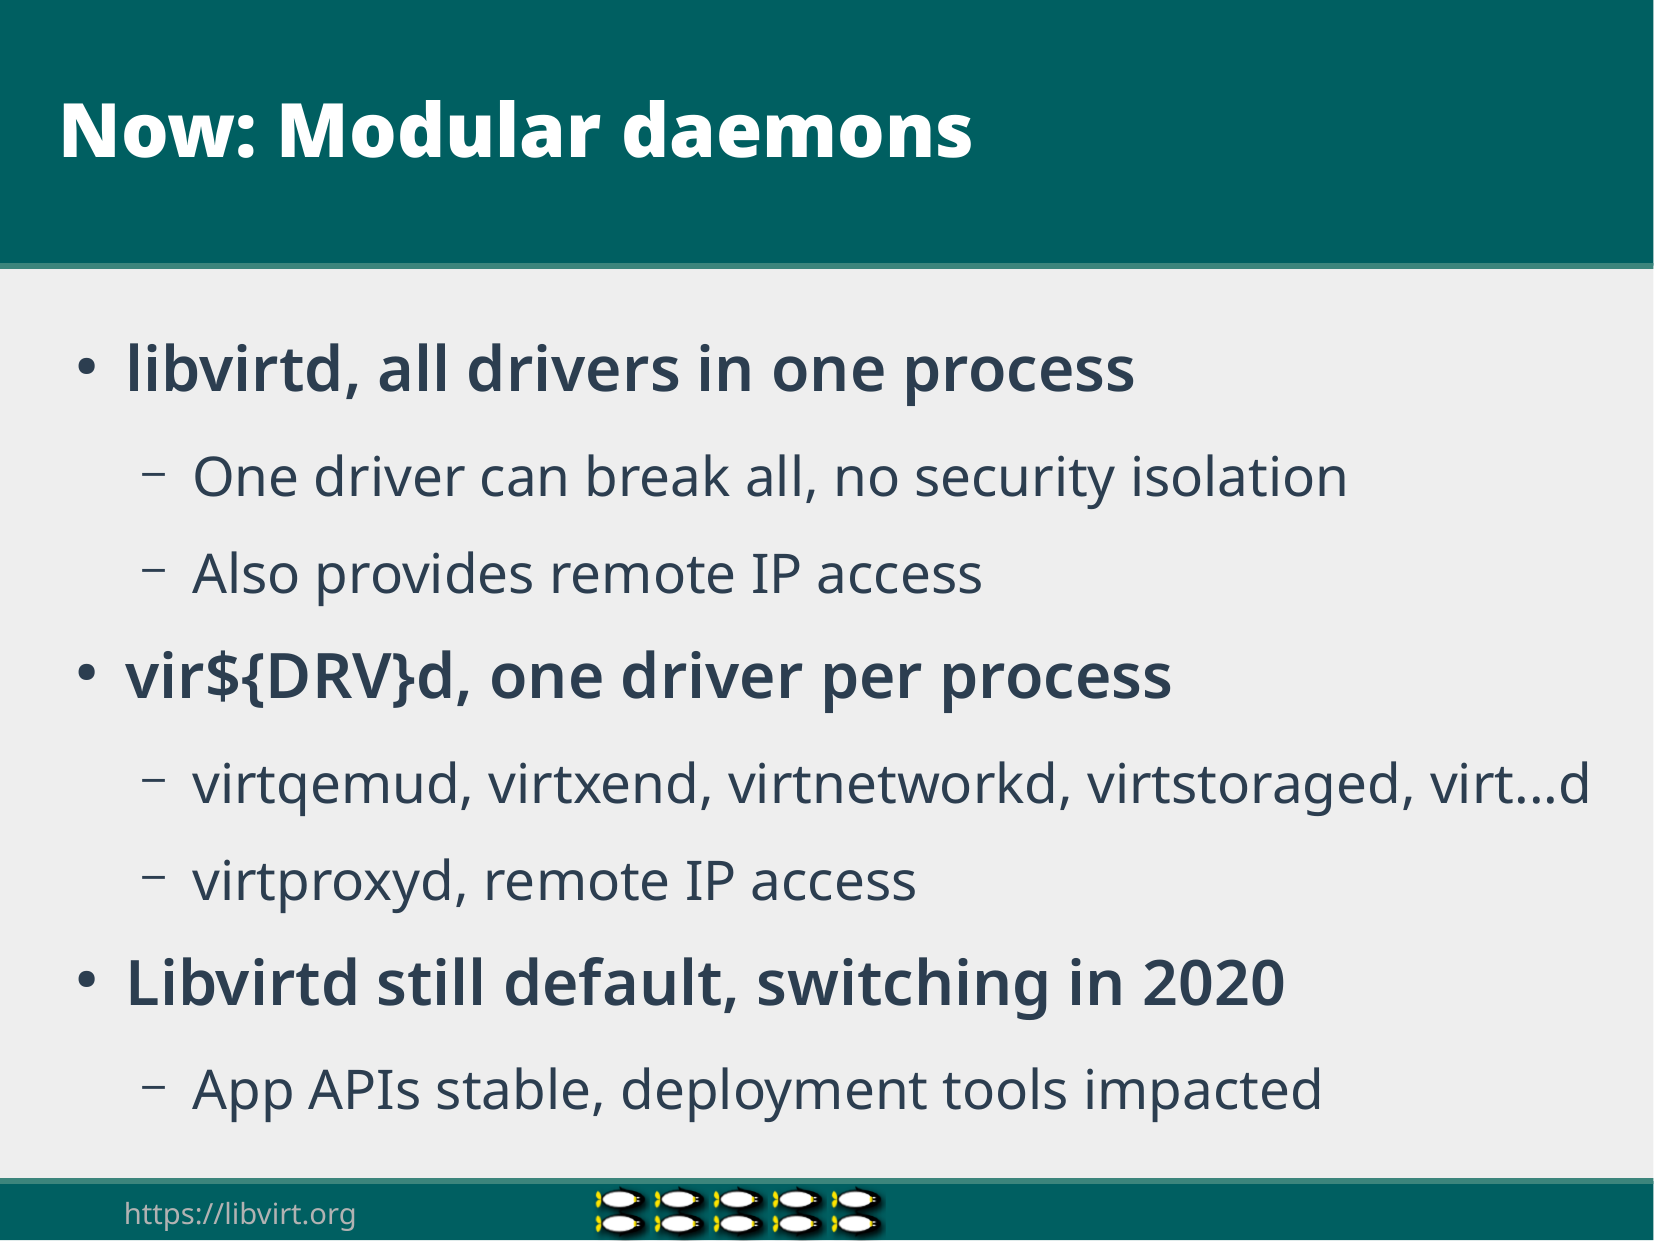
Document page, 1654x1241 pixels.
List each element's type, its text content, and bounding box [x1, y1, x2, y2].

list libvirtd, all drivers in one process One driver can break all, no security isolation Also provides remote IP access vir${DRV}d, one driver per process virtqemud, virtxend, virtnetworkd, virtstoraged, virt...d virtproxyd, remote IP access Libvirtd still default, switching in 2020 App APIs stable, deployment tools impacted [59, 324, 1595, 1152]
text_box [590, 1181, 886, 1241]
title Now: Modular daemons [59, 49, 1595, 207]
